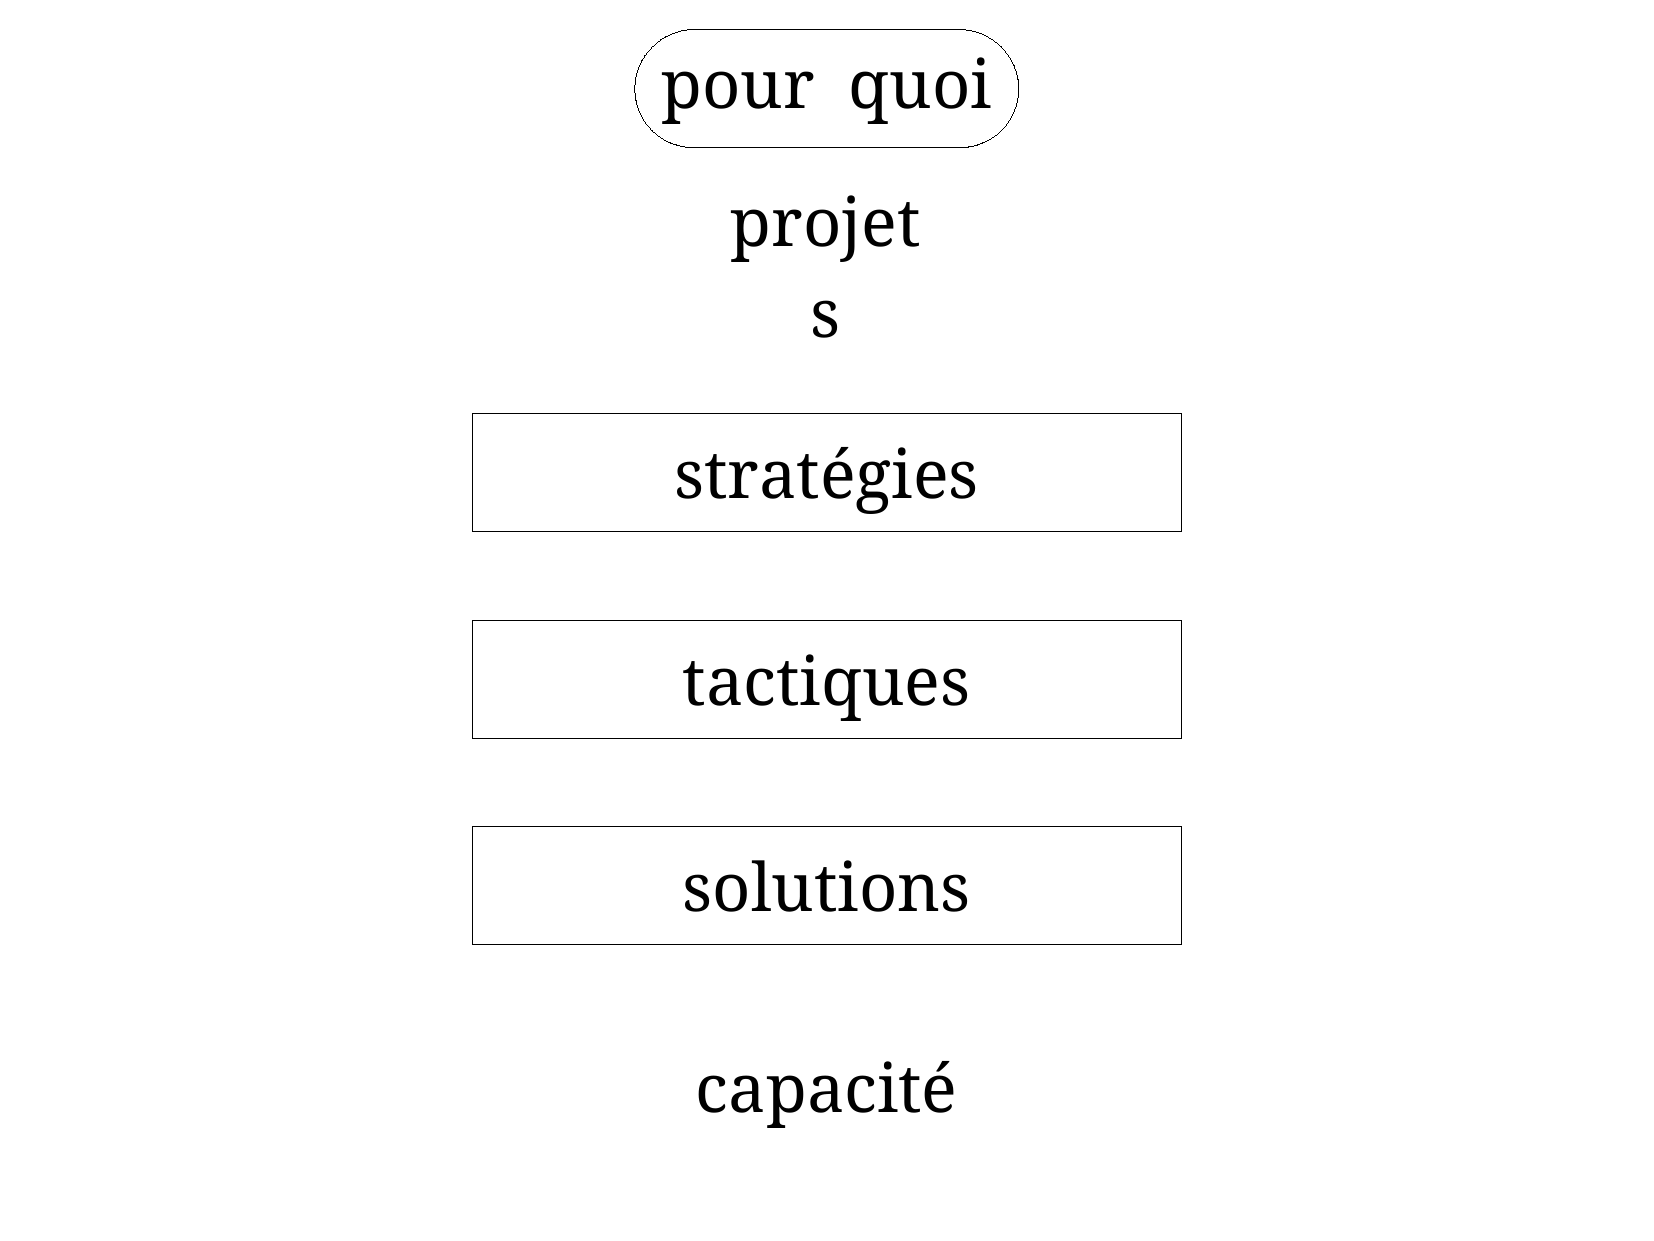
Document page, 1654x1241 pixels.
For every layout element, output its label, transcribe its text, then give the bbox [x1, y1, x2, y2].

text_box solutions [472, 826, 1182, 945]
text_box pour quoi [634, 29, 1019, 148]
text_box stratégies [472, 413, 1182, 532]
text_box tactiques [472, 620, 1182, 739]
text_box projets [701, 206, 950, 325]
text_box capacité [679, 1033, 975, 1139]
